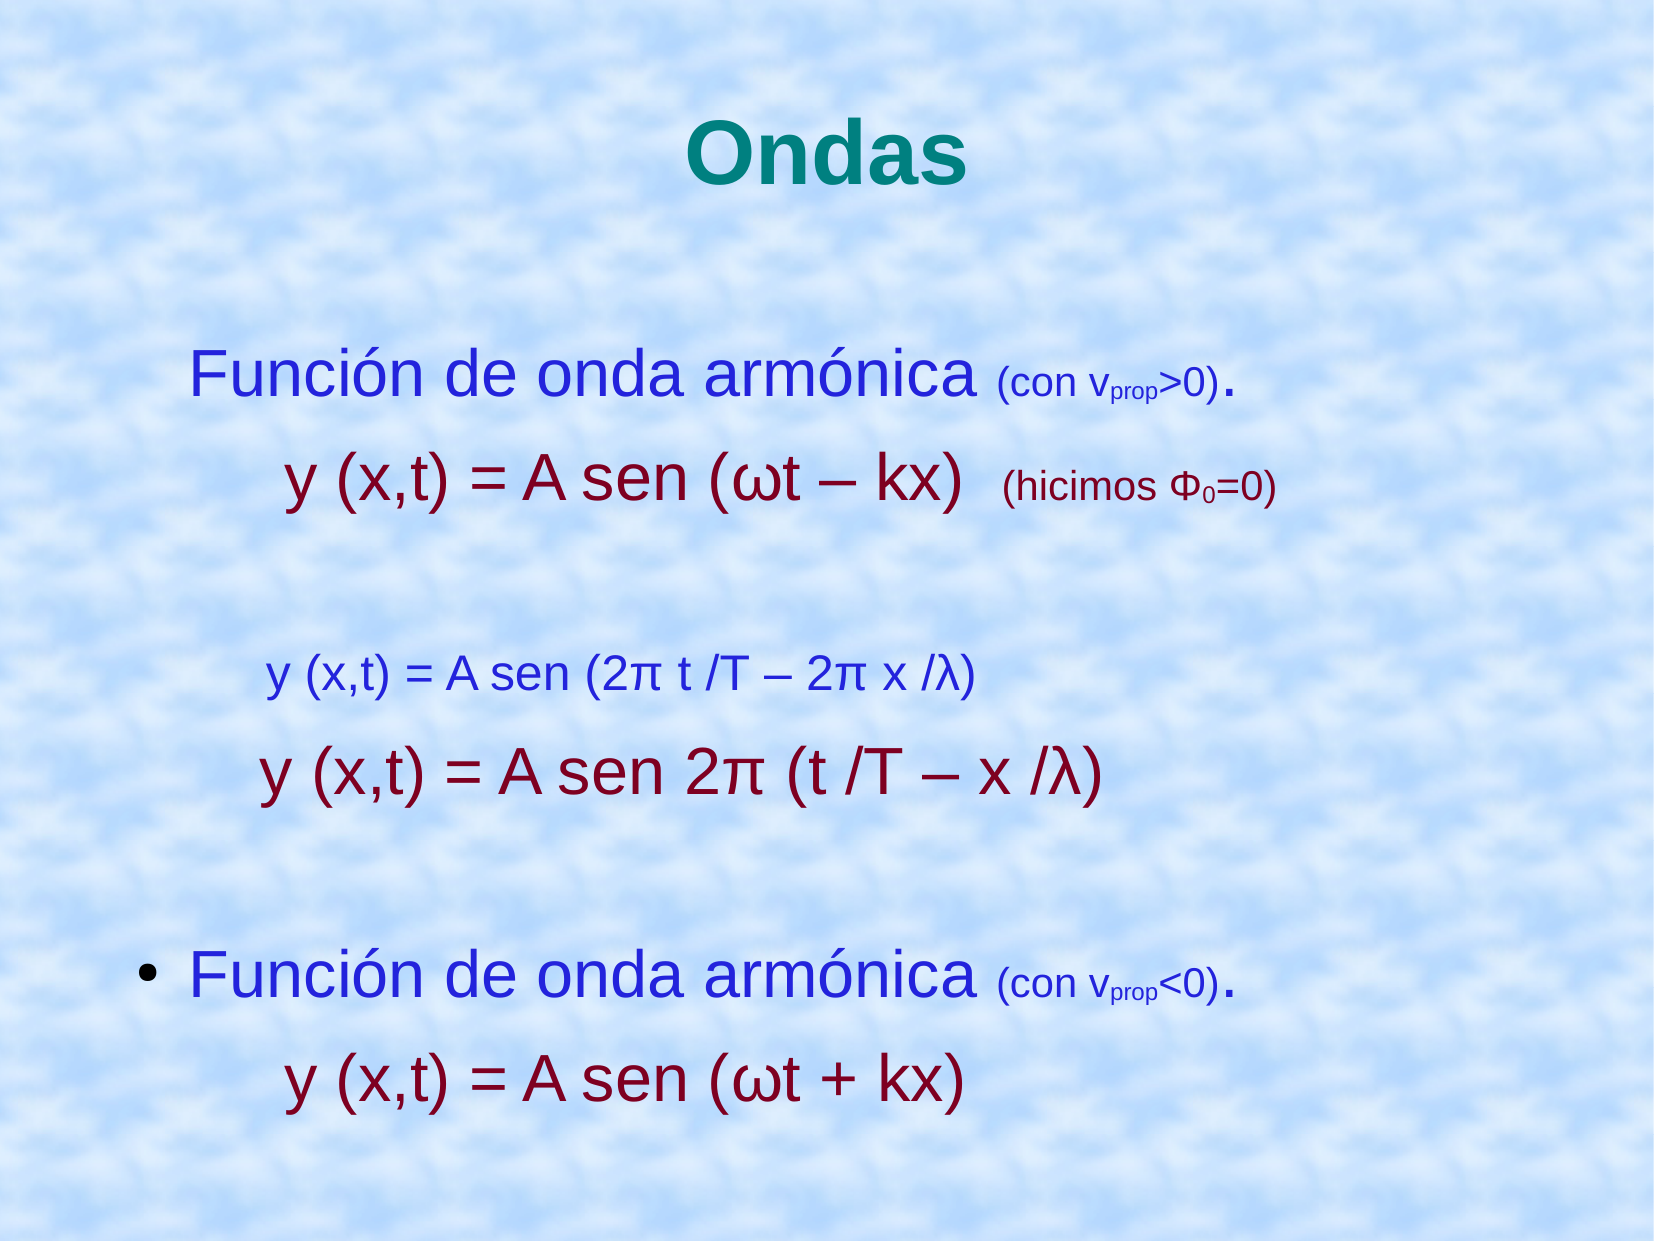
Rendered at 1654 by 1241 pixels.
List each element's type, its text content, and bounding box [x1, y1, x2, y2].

picture [0, 0, 1654, 1241]
title Ondas [82, 49, 1571, 257]
list Función de onda armónica (con vprop>0). y (x,t) = A sen (ωt – kx) (hicimos Φ0=0) y (x,t) = A sen (2π t /T – 2π x /λ) y (x,t) = A sen 2π (t /T – x /λ) Función de onda armónica (con vprop<0). y (x,t) = A sen (ωt + kx) [118, 231, 1565, 1142]
